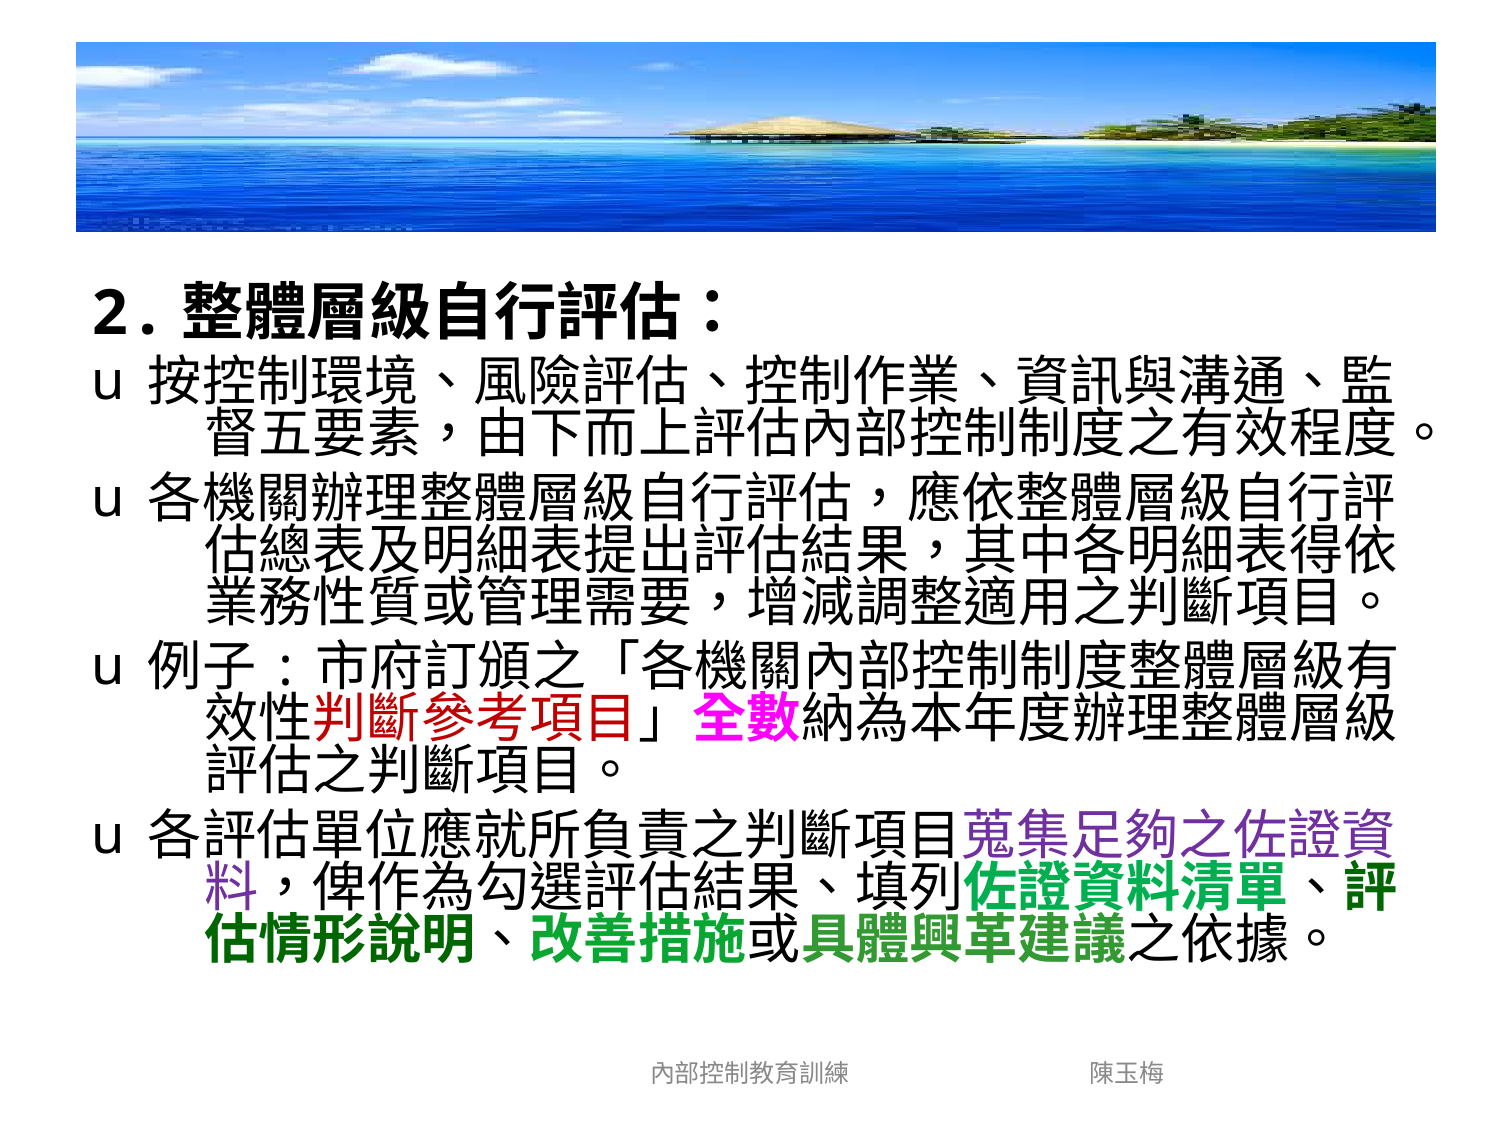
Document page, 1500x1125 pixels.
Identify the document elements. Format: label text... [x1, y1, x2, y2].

text_box 陳玉梅 [1074, 1042, 1426, 1103]
text_box 內部控制教育訓練 [512, 1042, 988, 1103]
list 2.整體層級自行評估： 按控制環境、風險評估、控制作業、資訊與溝通、監督五要素，由下而上評估內部控制制度之有效程度。 各機關辦理整體層級自行評估，應依整體層級自行評估總表及明細表提出評估結果，其中各明細表得依業務性質或管理需要，增減調整適用之判斷項目。 例子:市府訂頒之「各機關內部控制制度整體層級有效性判斷參考項目」全數納為本年度辦理整體層級評估之判斷項目。 各評估單位應就所負責之判斷項目蒐集足夠之佐證資料，俾作為勾選評估結果、填列佐證資料清單、評估情形說明、改善措施或具體興革建議之依據。 [76, 278, 1436, 1000]
